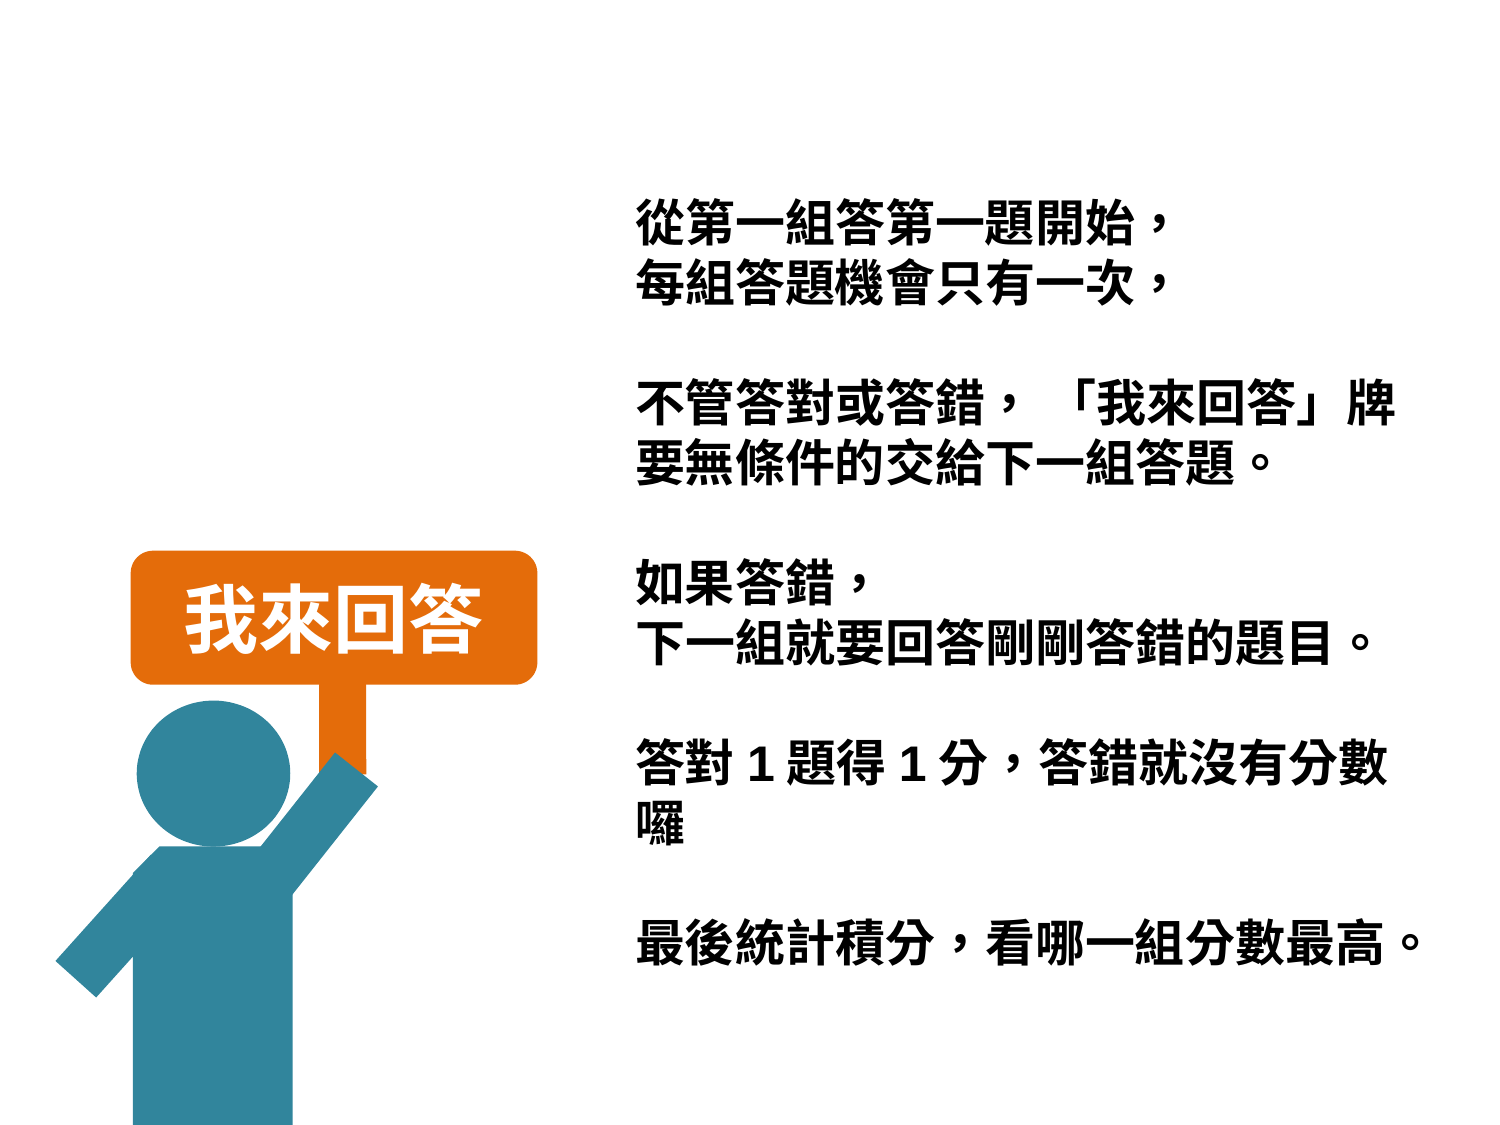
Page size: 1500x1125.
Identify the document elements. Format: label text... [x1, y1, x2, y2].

text_box [55, 678, 378, 1125]
text_box 我來回答 [130, 550, 538, 685]
text_box 從第一組答第一題開始， 每組答題機會只有一次， 不管答對或答錯， 「我來回答」牌要無條件的交給下一組答題。 如果答錯， 下一組就要回答剛剛答錯的題目。 答對1題得1分，答錯就沒有分數囉 最後統計積分，看哪一組分數最高。 [620, 184, 1425, 980]
